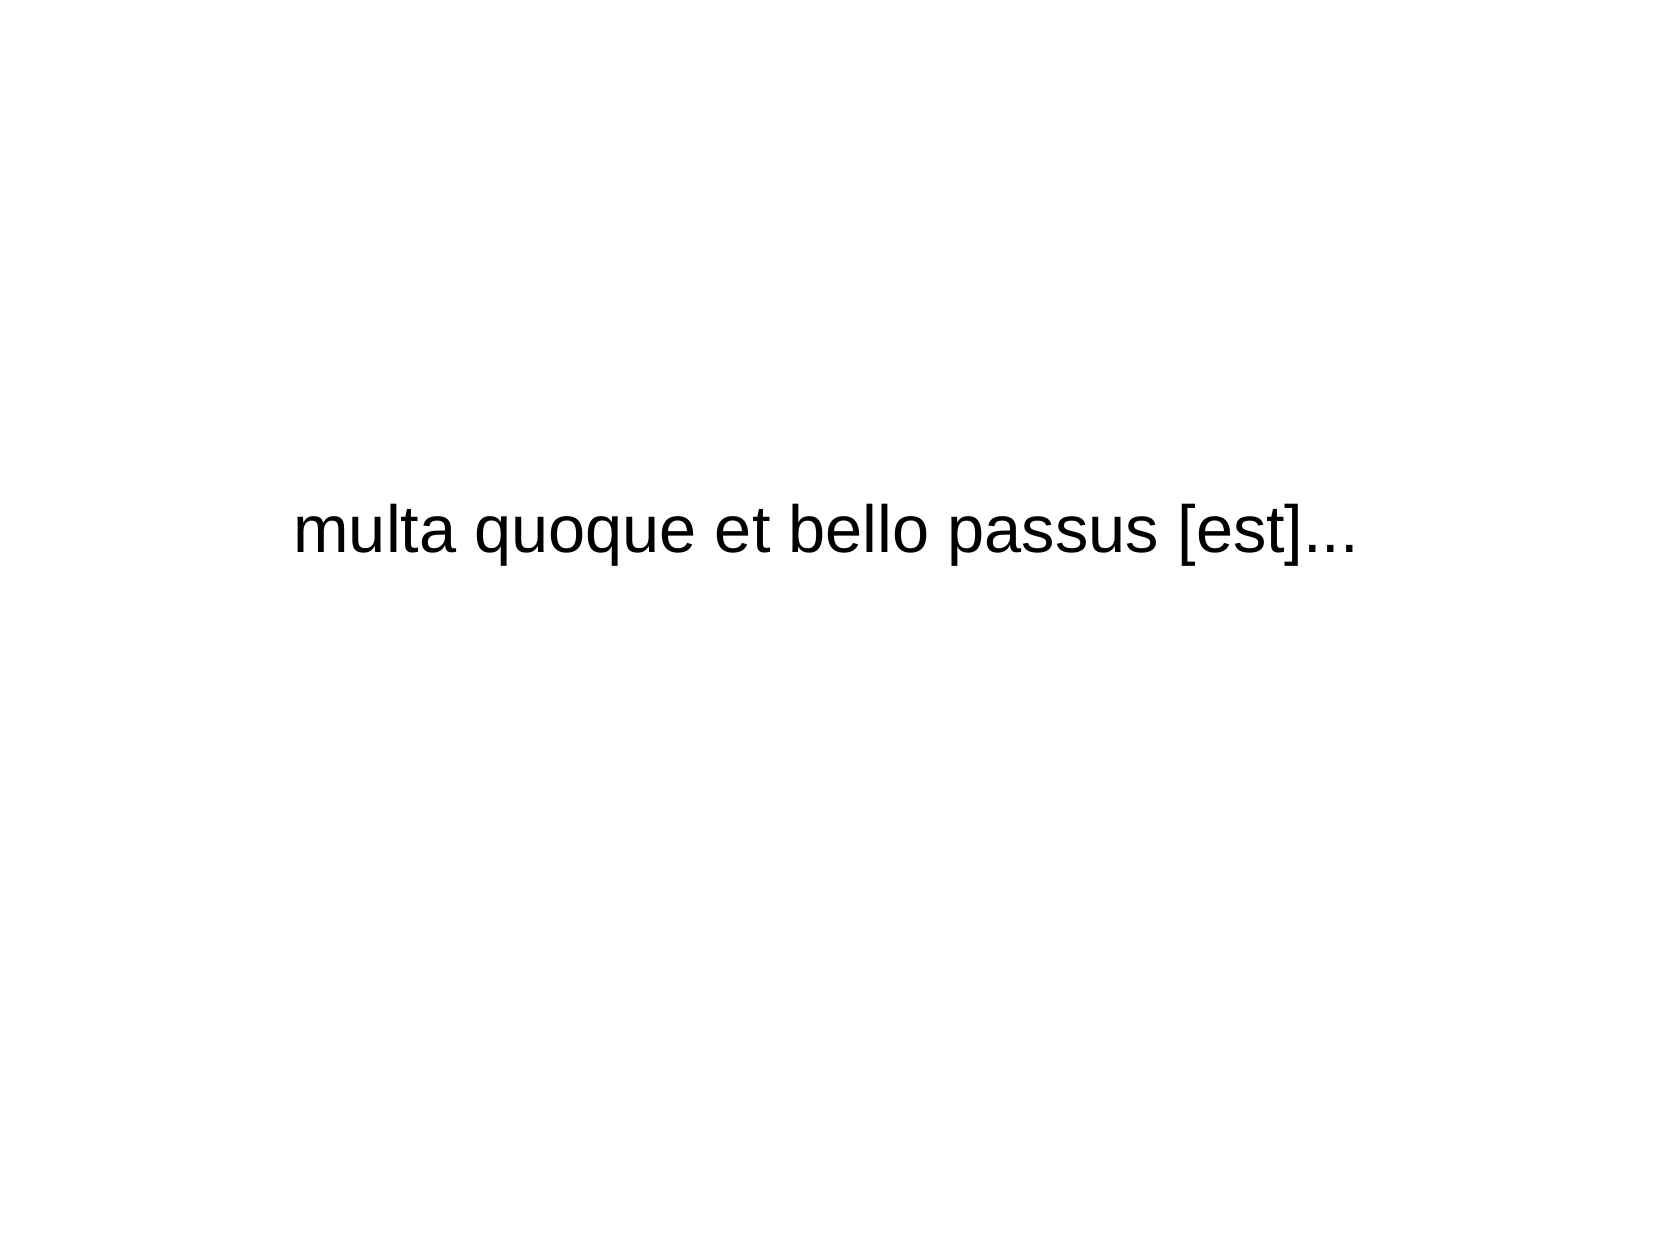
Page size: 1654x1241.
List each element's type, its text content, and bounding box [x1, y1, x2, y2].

subtitle multa quoque et bello passus [est]... [82, 49, 1571, 1010]
